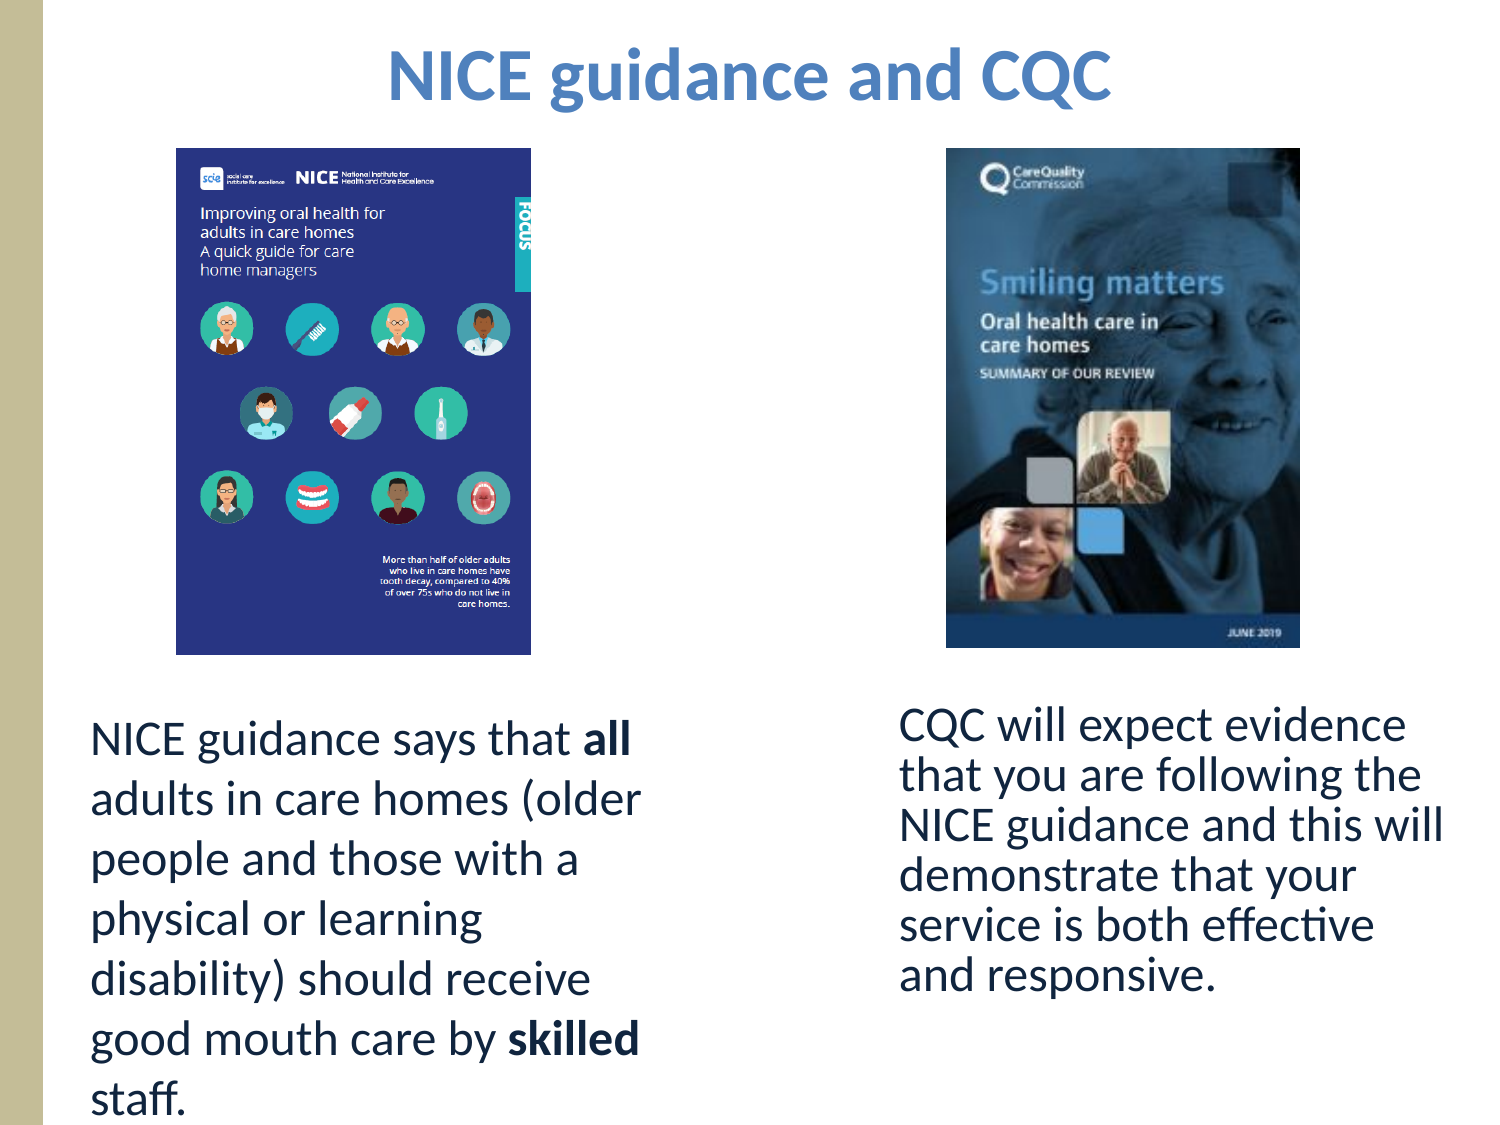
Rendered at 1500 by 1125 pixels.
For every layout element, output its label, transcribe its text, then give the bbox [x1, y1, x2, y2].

title NICE guidance and CQC [75, 0, 1426, 164]
text_box [0, 0, 41, 1125]
list CQC will expect evidence that you are following the NICE guidance and this will demonstrate that your service is both effective and responsive. [883, 696, 1468, 1125]
text_box NICE guidance says that all adults in care homes (older people and those with a physical or learning disability) should receive good mouth care by skilled staff. [75, 698, 680, 1125]
picture [176, 148, 531, 655]
picture [946, 148, 1300, 648]
